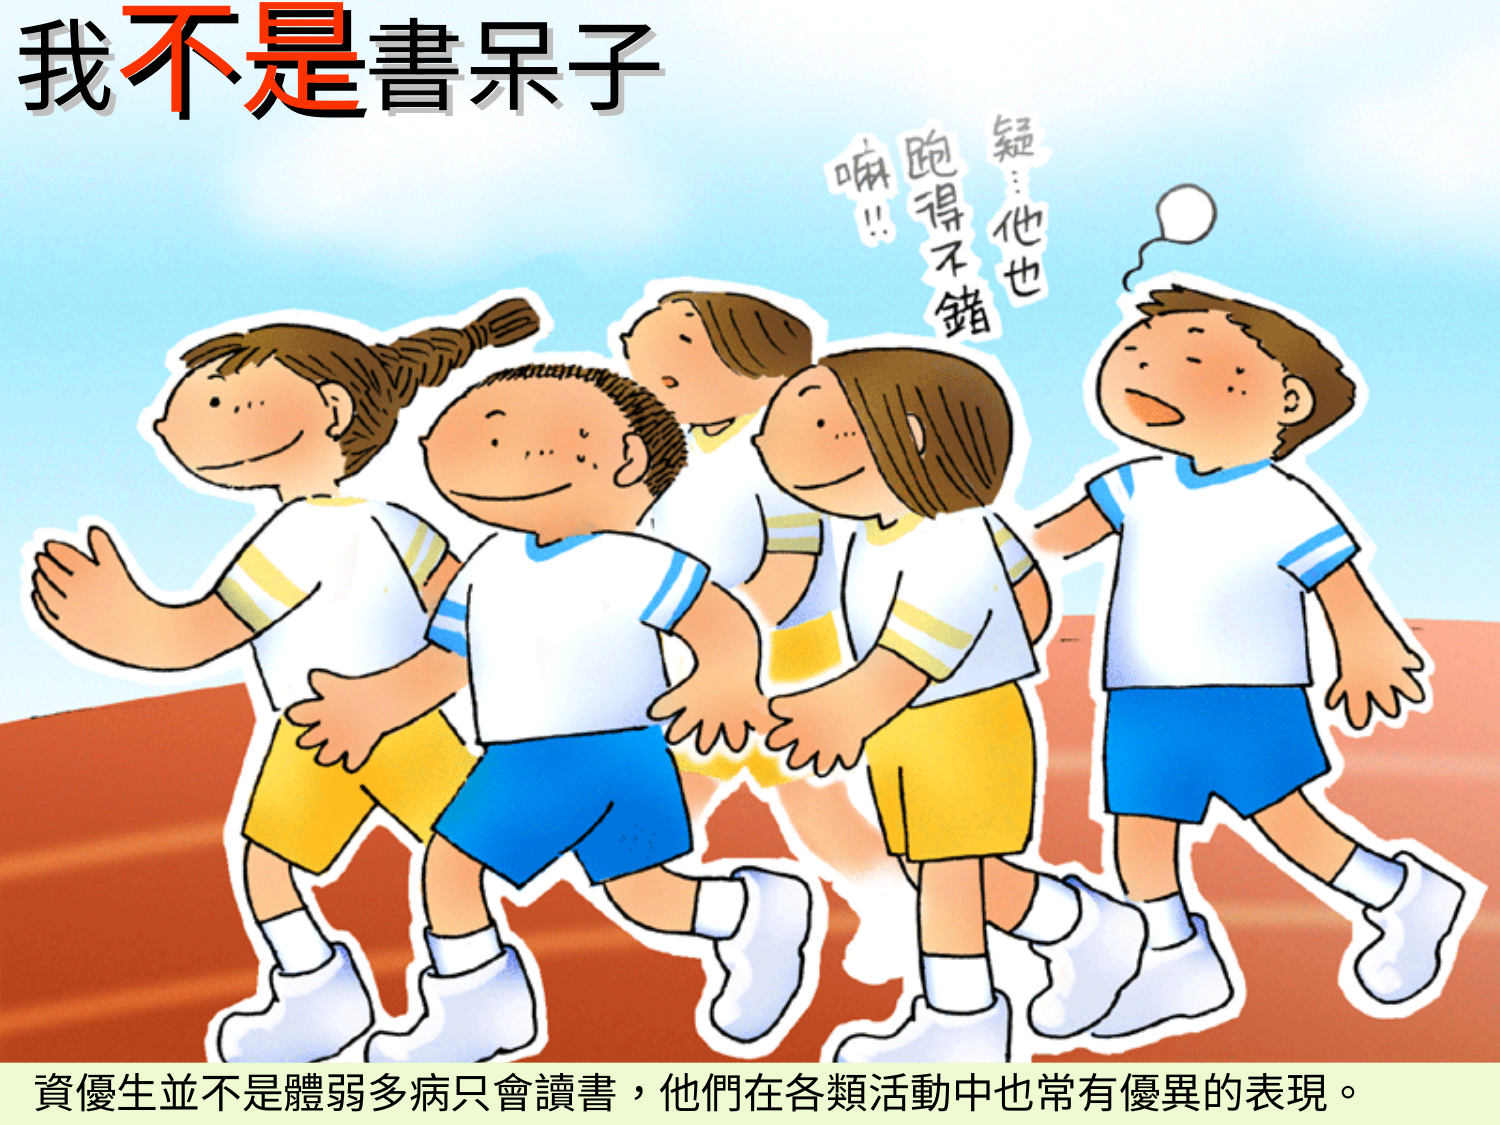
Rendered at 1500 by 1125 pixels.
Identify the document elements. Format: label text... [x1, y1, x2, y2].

picture [0, 0, 1500, 1062]
title 我不是書呆子 [0, 0, 813, 138]
subtitle 資優生並不是體弱多病只會讀書，他們在各類活動中也常有優異的表現。 [0, 1062, 1500, 1125]
